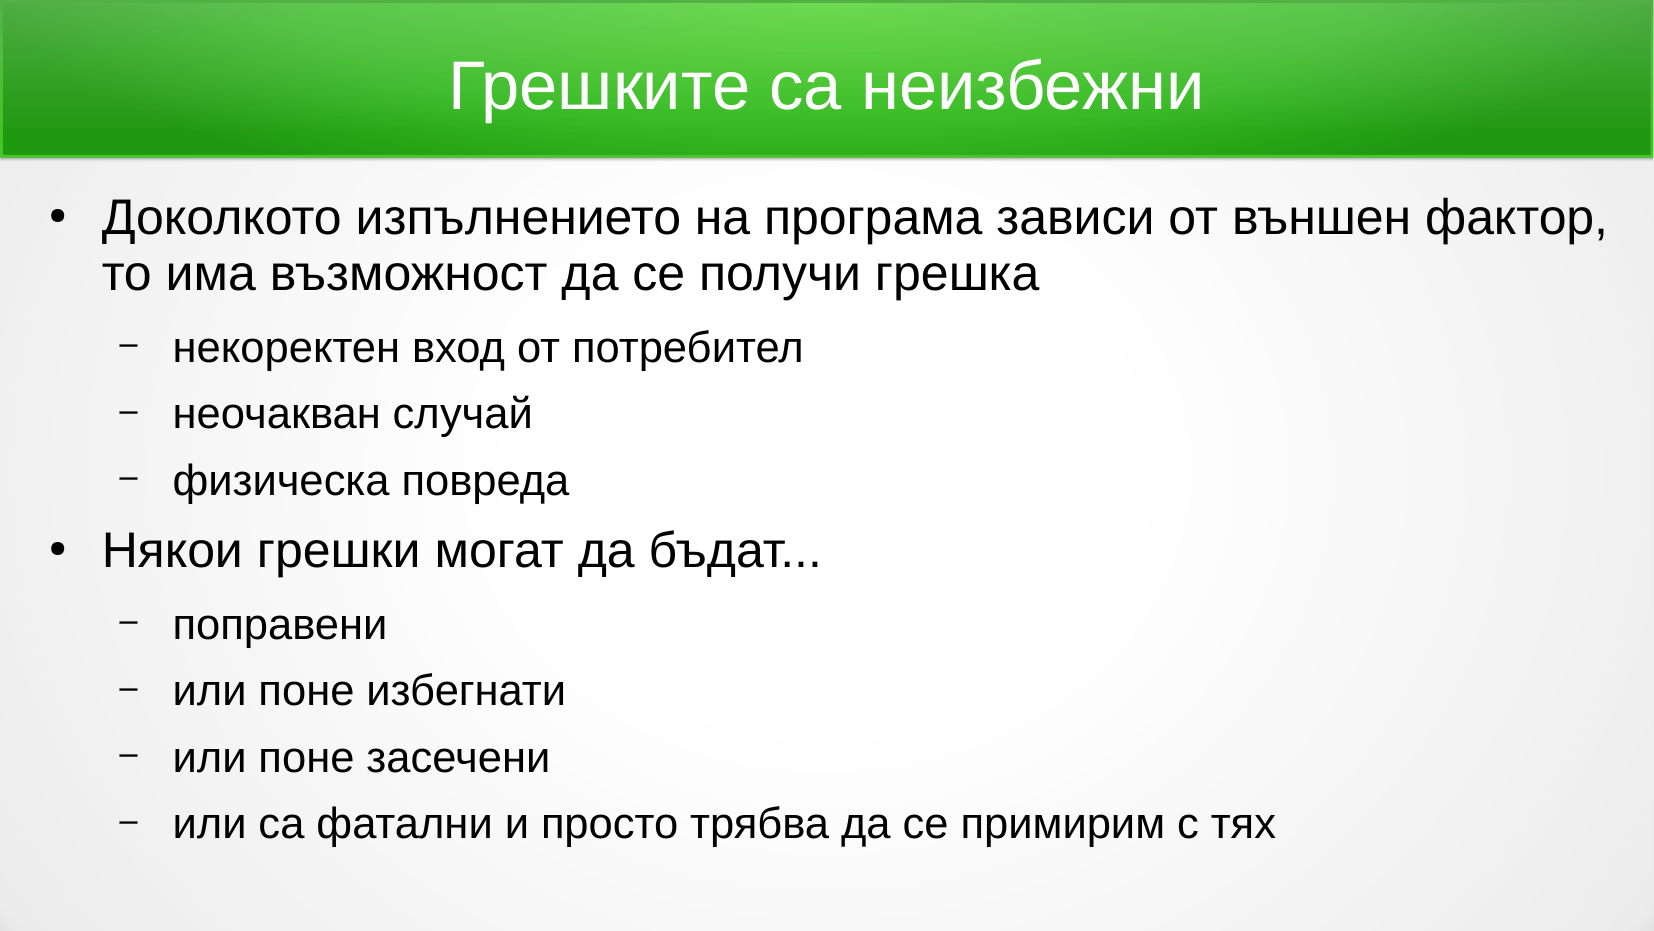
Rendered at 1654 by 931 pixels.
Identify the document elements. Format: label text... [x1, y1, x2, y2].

title Грешките са неизбежни [82, 37, 1571, 135]
list Доколкото изпълнението на програма зависи от външен фактор, то има възможност да се получи грешка некоректен вход от потребител неочакван случай физическа повреда Някои грешки могат да бъдат... поправени или поне избегнати или поне засечени или са фатални и просто трябва да се примирим с тях [31, 188, 1619, 910]
